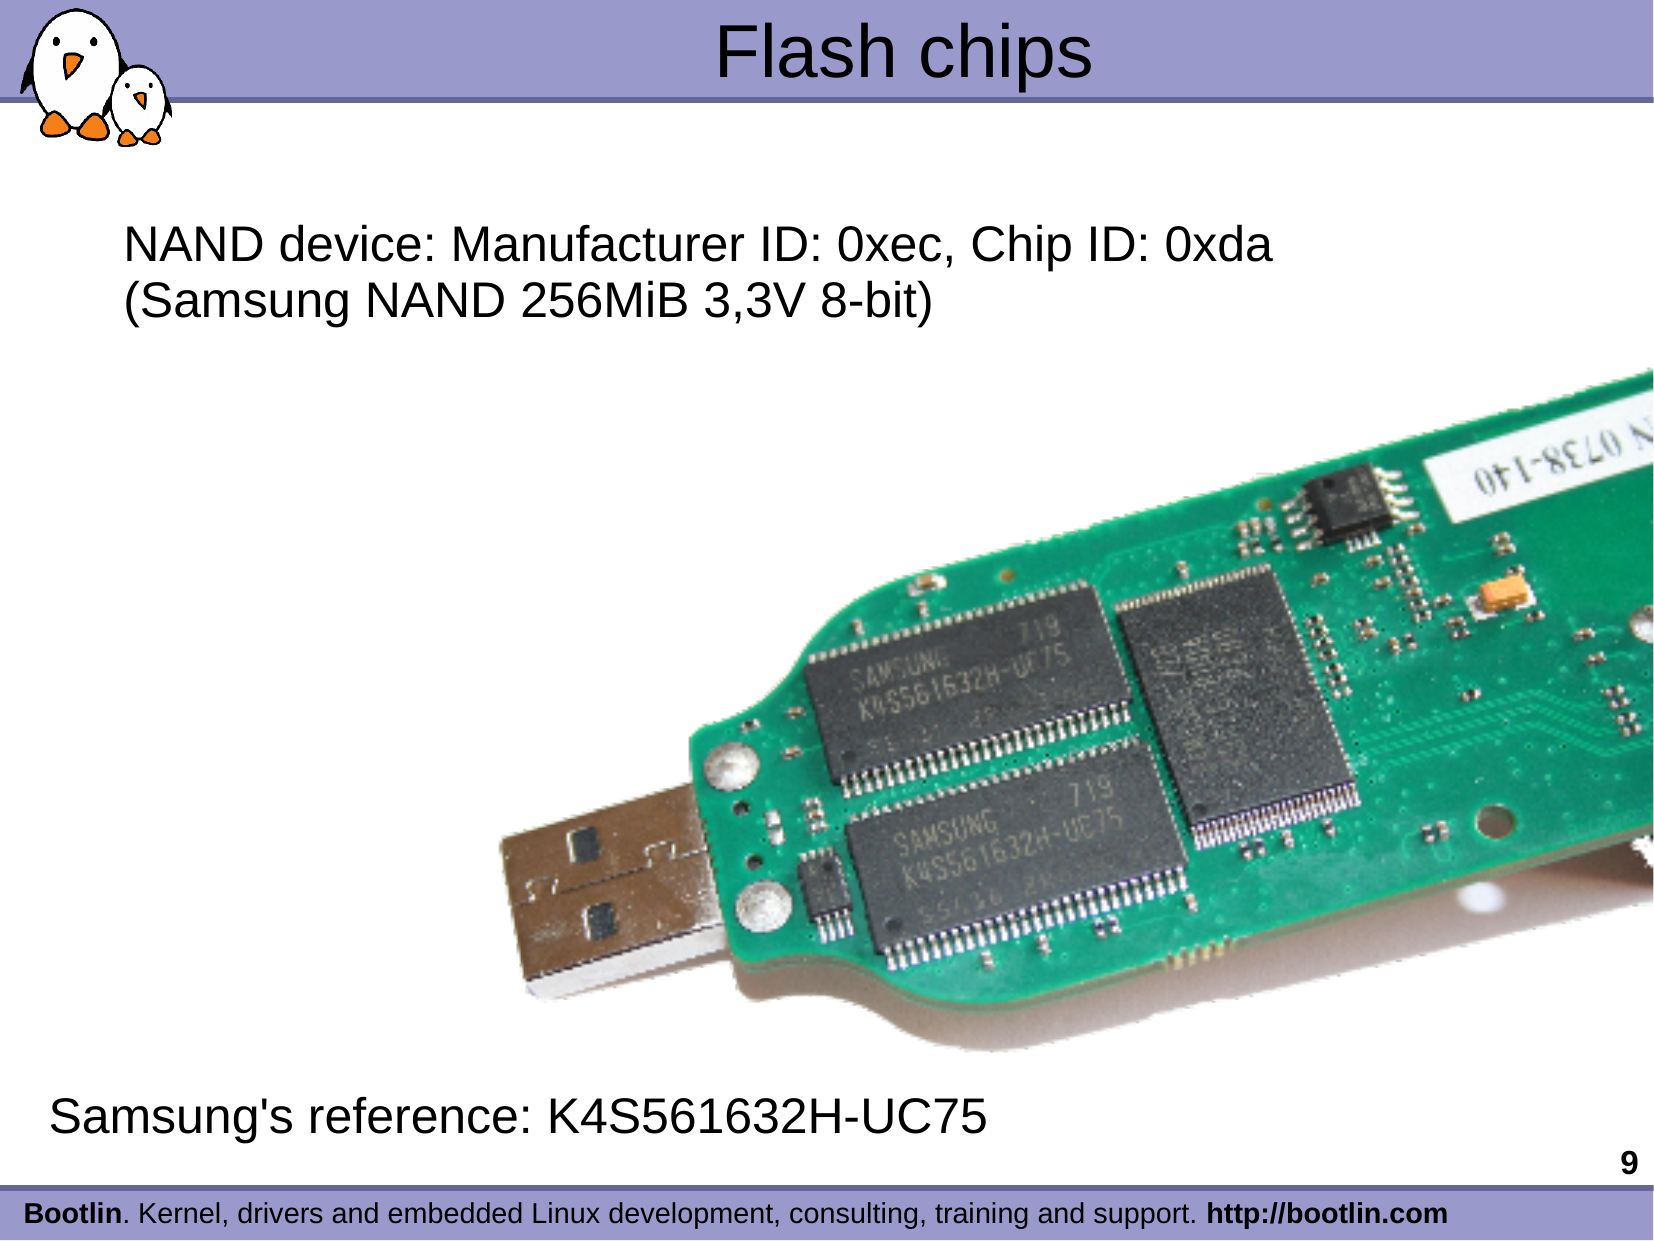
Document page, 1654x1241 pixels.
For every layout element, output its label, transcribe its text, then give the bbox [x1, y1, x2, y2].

picture [20, 8, 172, 147]
picture [486, 349, 1654, 1076]
title Flash chips [178, 5, 1631, 97]
text_box Samsung's reference: K4S561632H-UC75 [48, 1088, 1021, 1151]
list NAND device: Manufacturer ID: 0xec, Chip ID: 0xda (Samsung NAND 256MiB 3,3V 8-bit) [105, 216, 1518, 1066]
